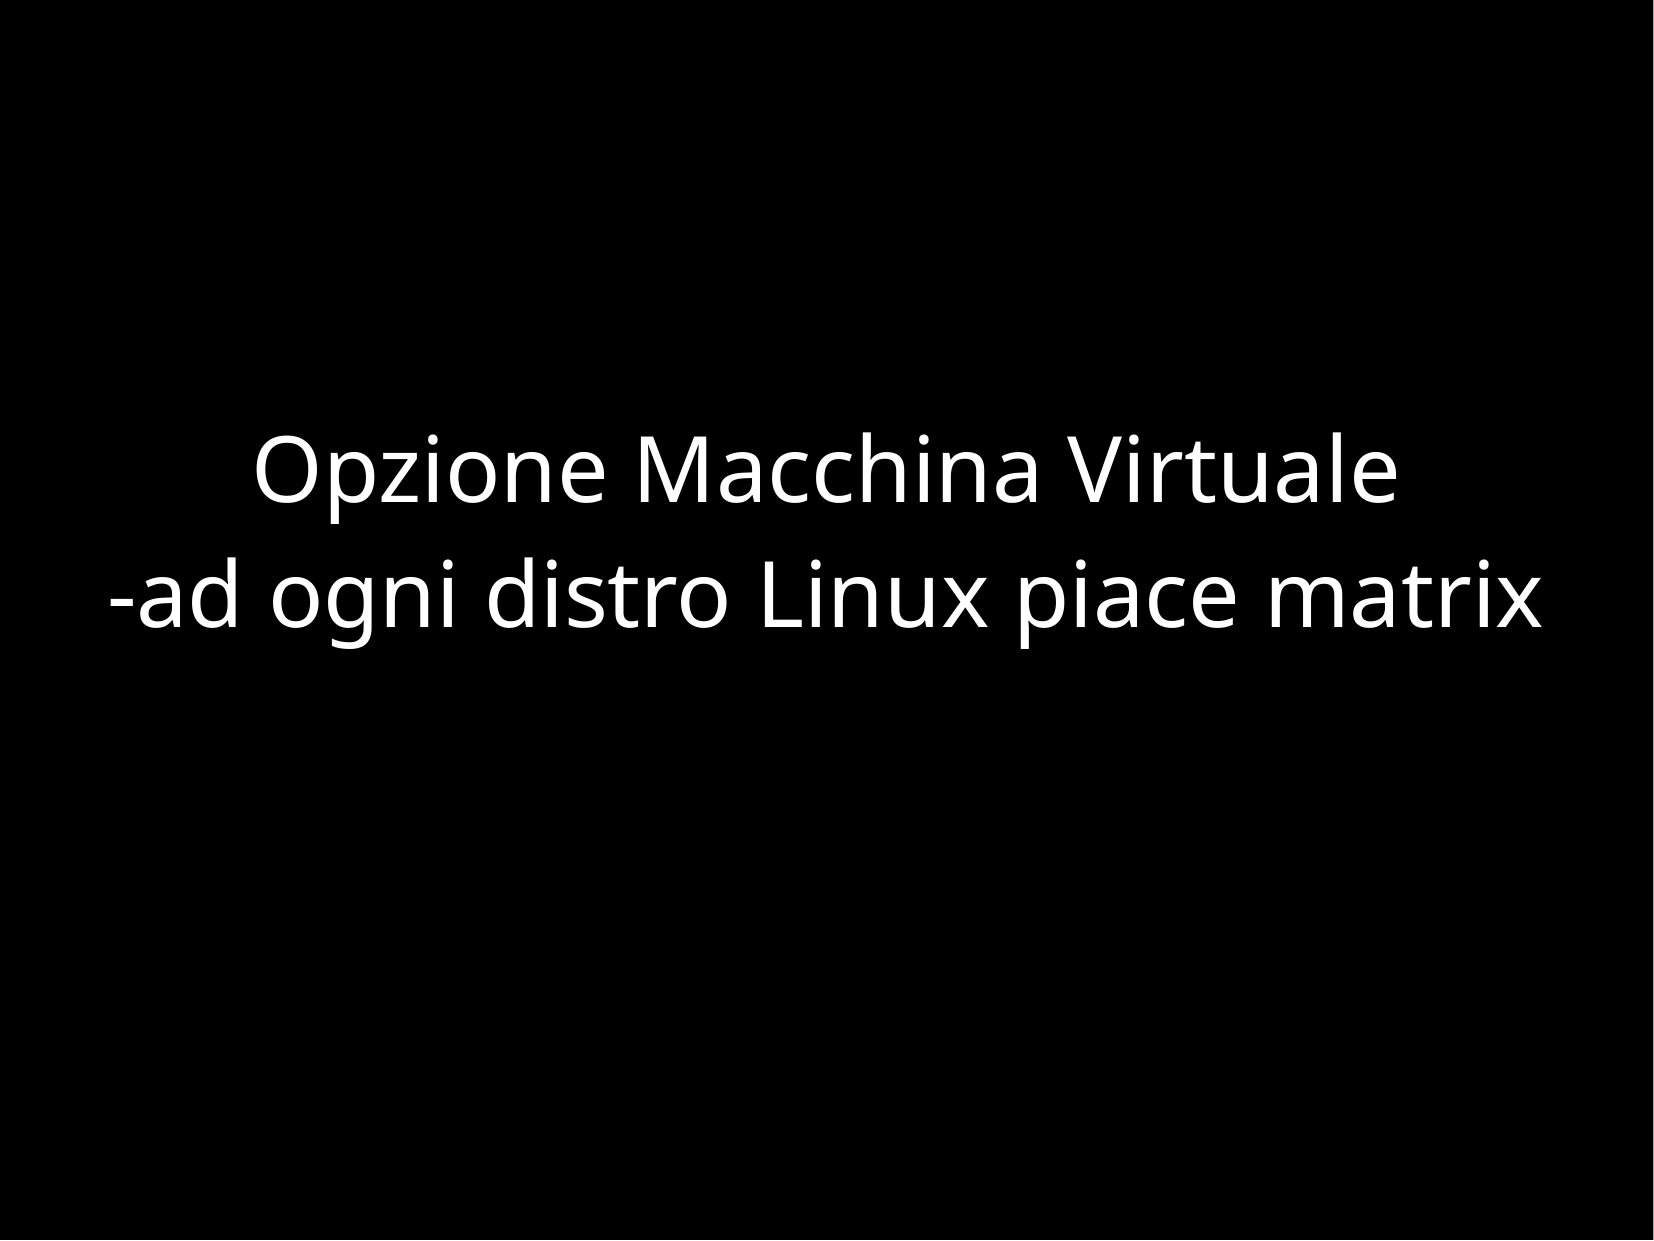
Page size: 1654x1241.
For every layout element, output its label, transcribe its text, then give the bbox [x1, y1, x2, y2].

subtitle Opzione Macchina Virtuale -ad ogni distro Linux piace matrix [82, 49, 1571, 1010]
